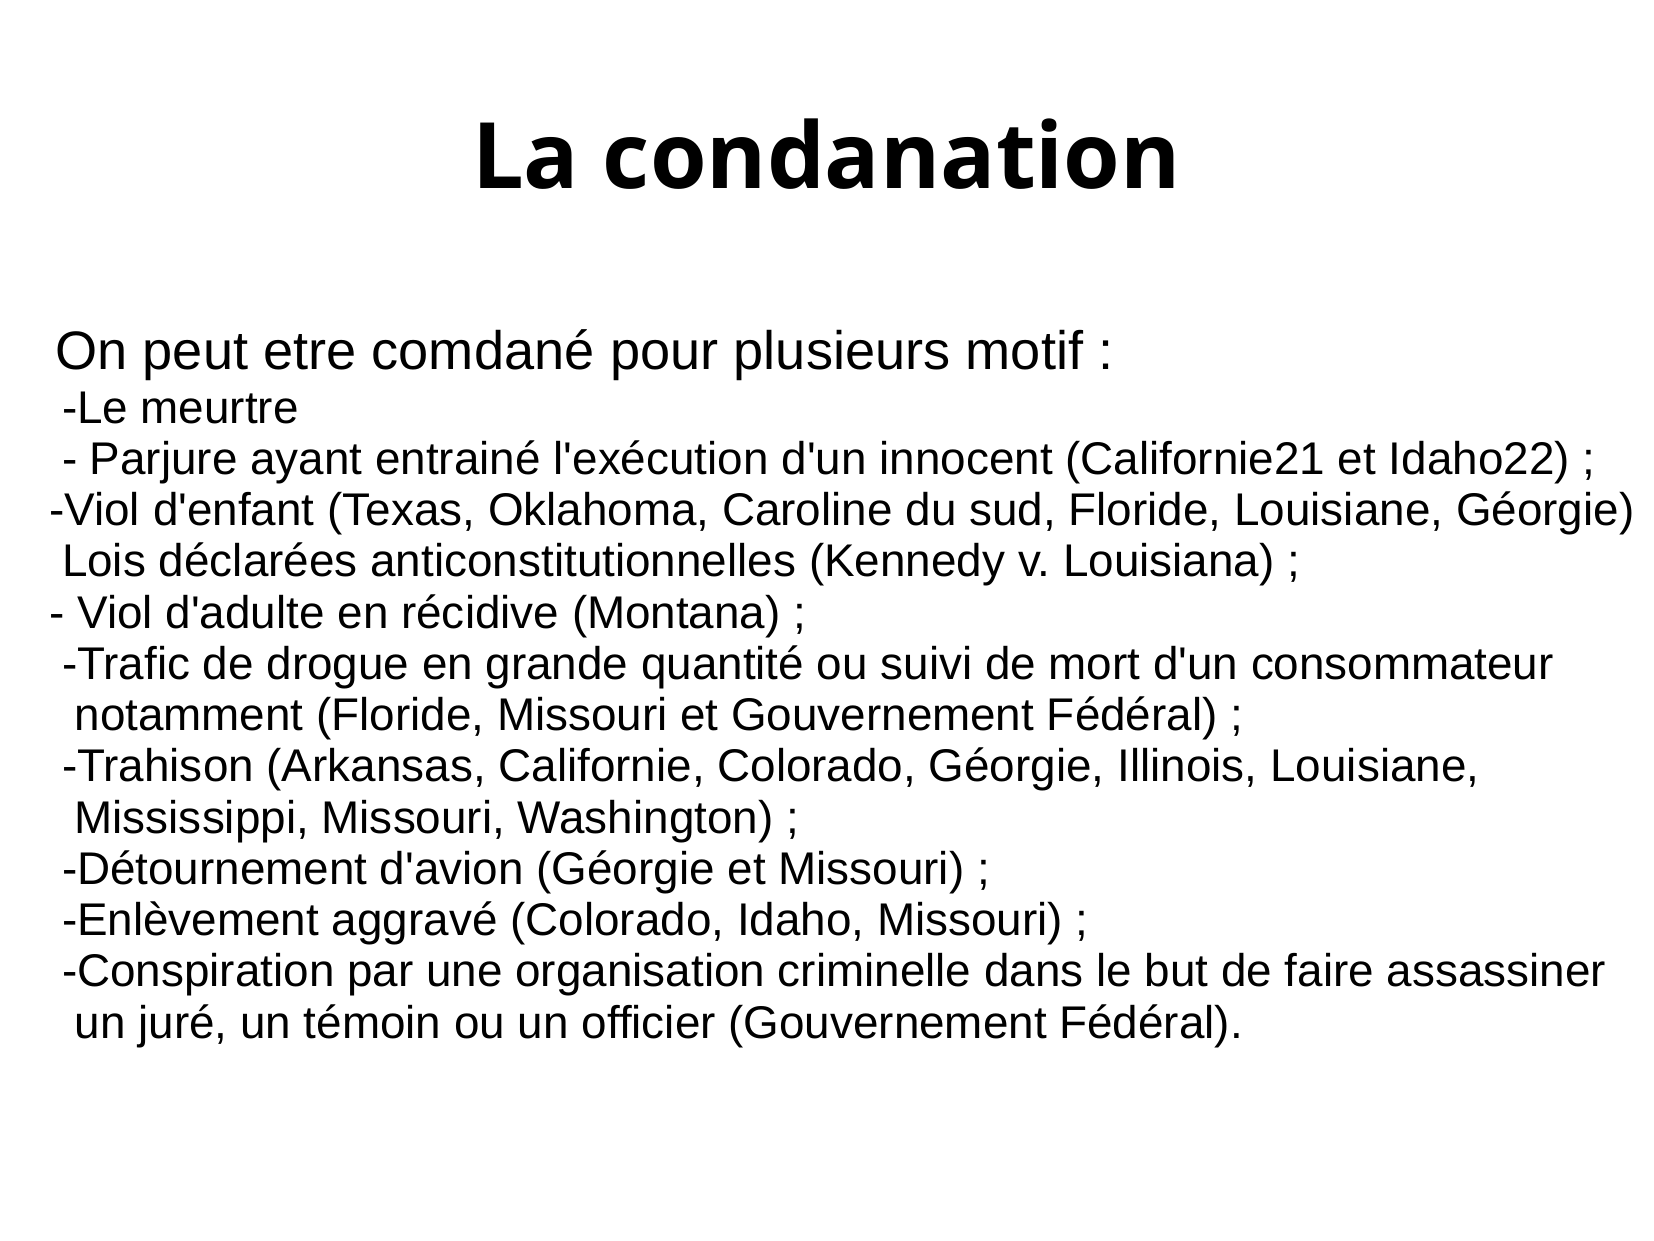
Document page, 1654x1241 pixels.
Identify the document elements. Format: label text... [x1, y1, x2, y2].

title La condanation [82, 49, 1571, 257]
text_box On peut etre comdané pour plusieurs motif : -Le meurtre - Parjure ayant entrainé l'exécution d'un innocent (Californie21 et Idaho22) ; -Viol d'enfant (Texas, Oklahoma, Caroline du sud, Floride, Louisiane, Géorgie) Lois déclarées anticonstitutionnelles (Kennedy v. Louisiana) ; - Viol d'adulte en récidive (Montana) ; -Trafic de drogue en grande quantité ou suivi de mort d'un consommateur notamment (Floride, Missouri et Gouvernement Fédéral) ; -Trahison (Arkansas, Californie, Colorado, Géorgie, Illinois, Louisiane, Mississippi, Missouri, Washington) ; -Détournement d'avion (Géorgie et Missouri) ; -Enlèvement aggravé (Colorado, Idaho, Missouri) ; -Conspiration par une organisation criminelle dans le but de faire assassiner un juré, un témoin ou un officier (Gouvernement Fédéral). [0, 271, 1654, 1053]
